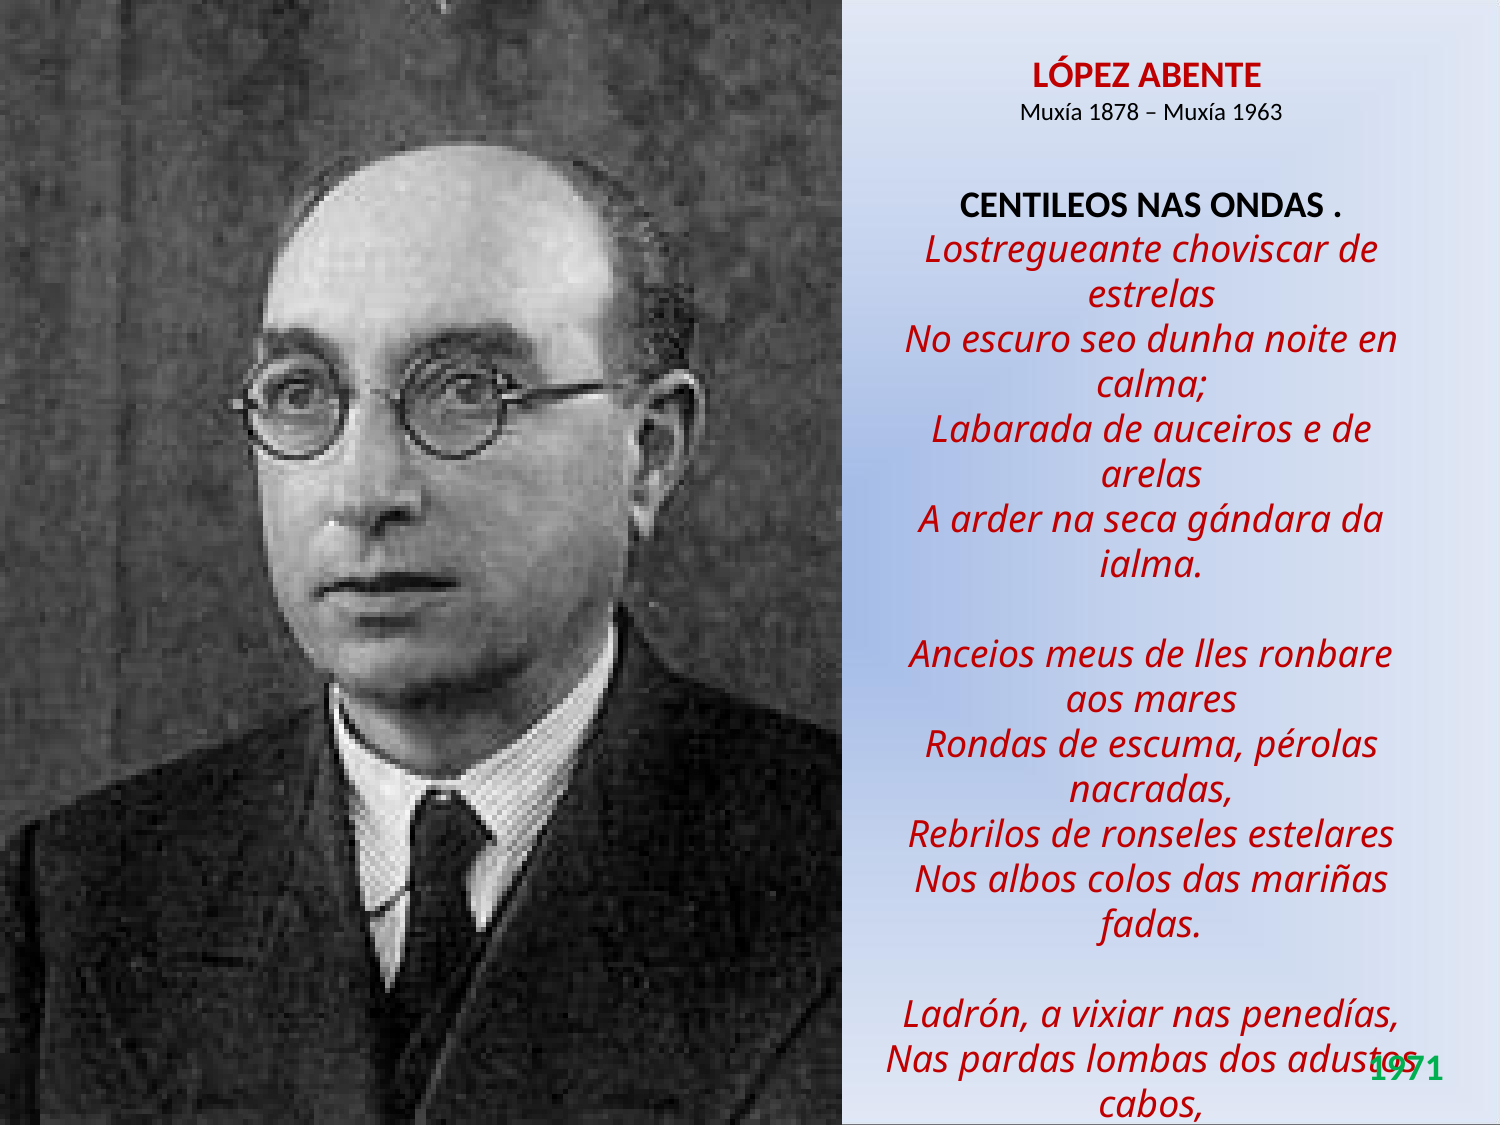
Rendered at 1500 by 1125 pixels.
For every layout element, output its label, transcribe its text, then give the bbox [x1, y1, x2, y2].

text_box CENTILEOS NAS ONDAS . Lostregueante choviscar de estrelas No escuro seo dunha noite en calma; Labarada de auceiros e de arelas A arder na seca gándara da ialma. Anceios meus de lles ronbare aos mares Rondas de escuma, pérolas nacradas, Rebrilos de ronseles estelares Nos albos colos das mariñas fadas. Ladrón, a vixiar nas penedías, Nas pardas lombas dos adustos cabos, No fervente balbor das ardentías, Nas mouras furnas nos rochedos bravos. No brancore dos seixos dos coídos, No morno abrigo das arnelas fondas... Só puiden apañar estes louridos Centileos nas ondas. [868, 172, 1436, 1125]
picture [0, 0, 1500, 1125]
text_box LÓPEZ ABENTE Muxía 1878 – Muxía 1963 [891, 42, 1412, 134]
text_box 1971 [1353, 1034, 1459, 1096]
